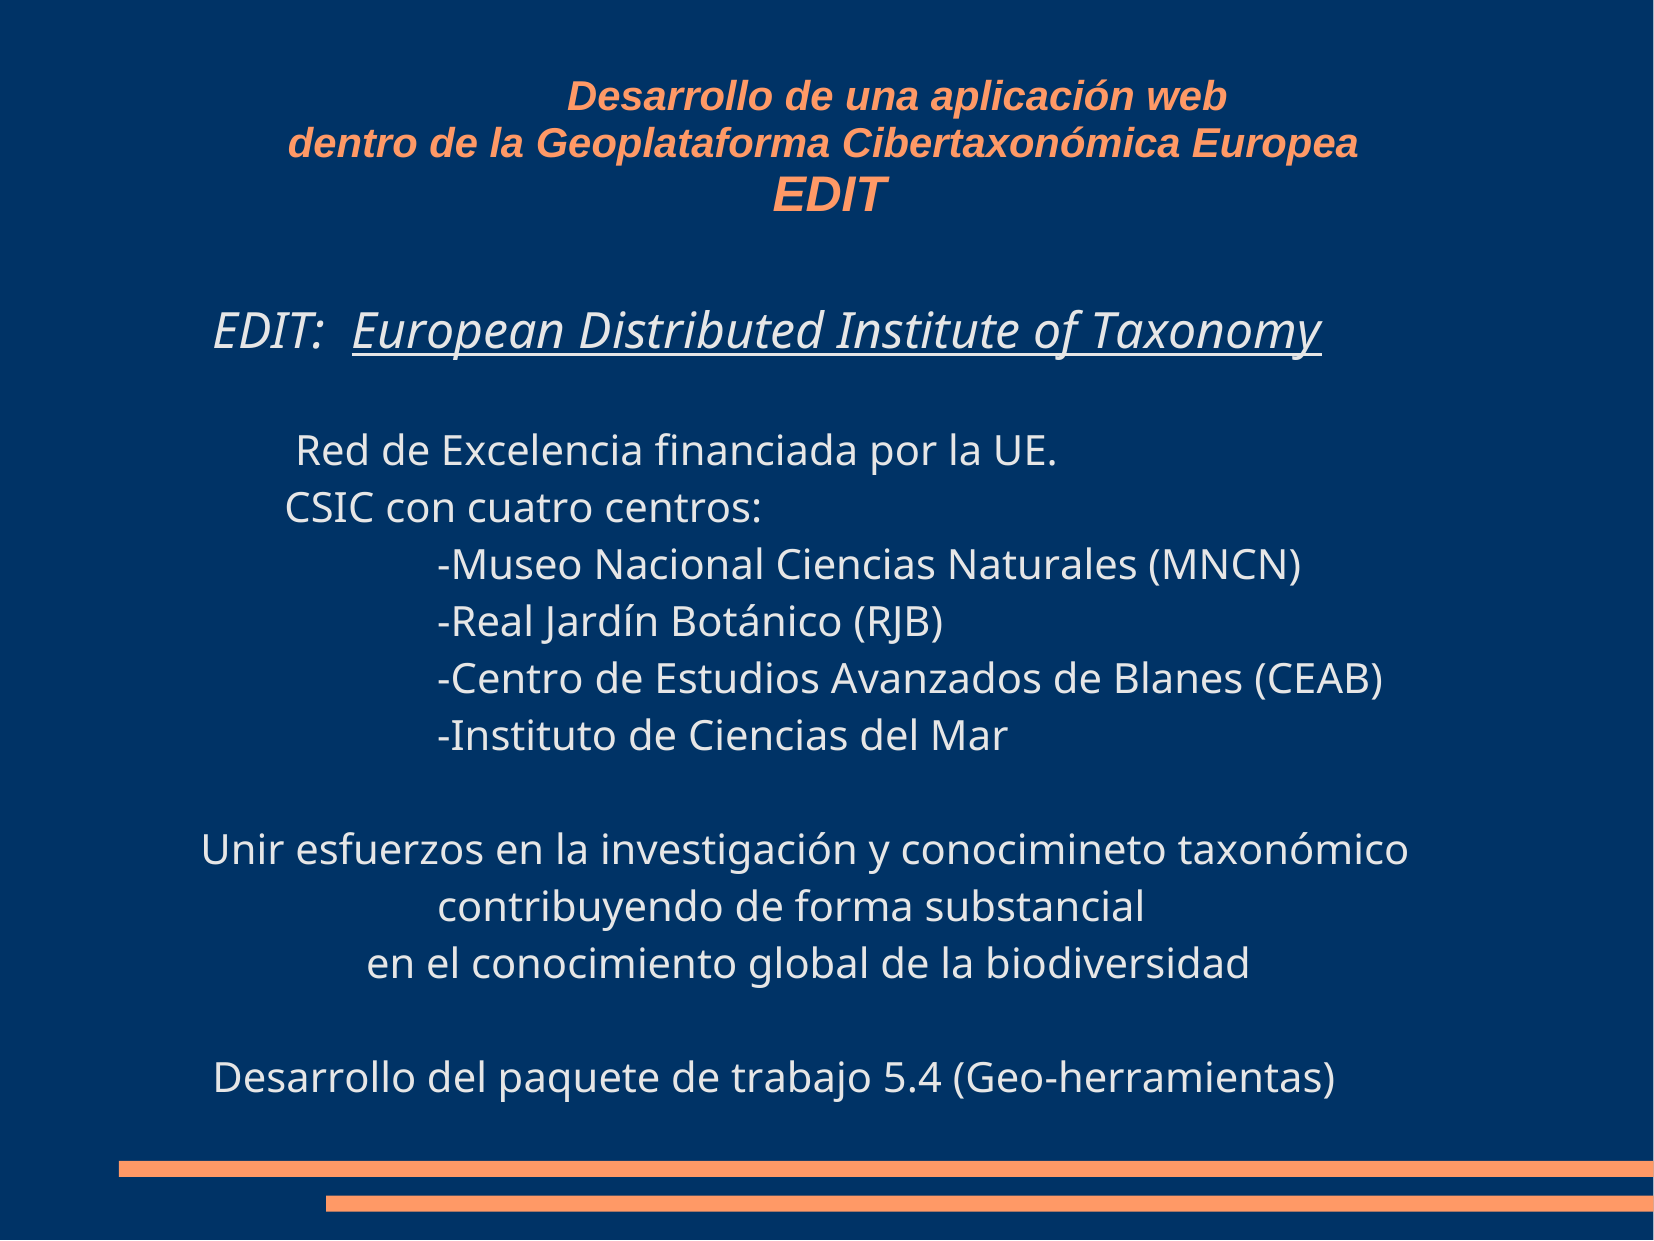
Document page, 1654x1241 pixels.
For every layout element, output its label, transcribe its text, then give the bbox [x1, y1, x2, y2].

title Desarrollo de una aplicación web dentro de la Geoplataforma Cibertaxonómica Europea EDIT [123, 58, 1536, 237]
list EDIT: European Distributed Institute of Taxonomy Red de Excelencia financiada por la UE. CSIC con cuatro centros: -Museo Nacional Ciencias Naturales (MNCN) -Real Jardín Botánico (RJB) -Centro de Estudios Avanzados de Blanes (CEAB) -Instituto de Ciencias del Mar Unir esfuerzos en la investigación y conocimineto taxonómico contribuyendo de forma substancial en el conocimiento global de la biodiversidad Desarrollo del paquete de trabajo 5.4 (Geo-herramientas) [118, 295, 1595, 1152]
